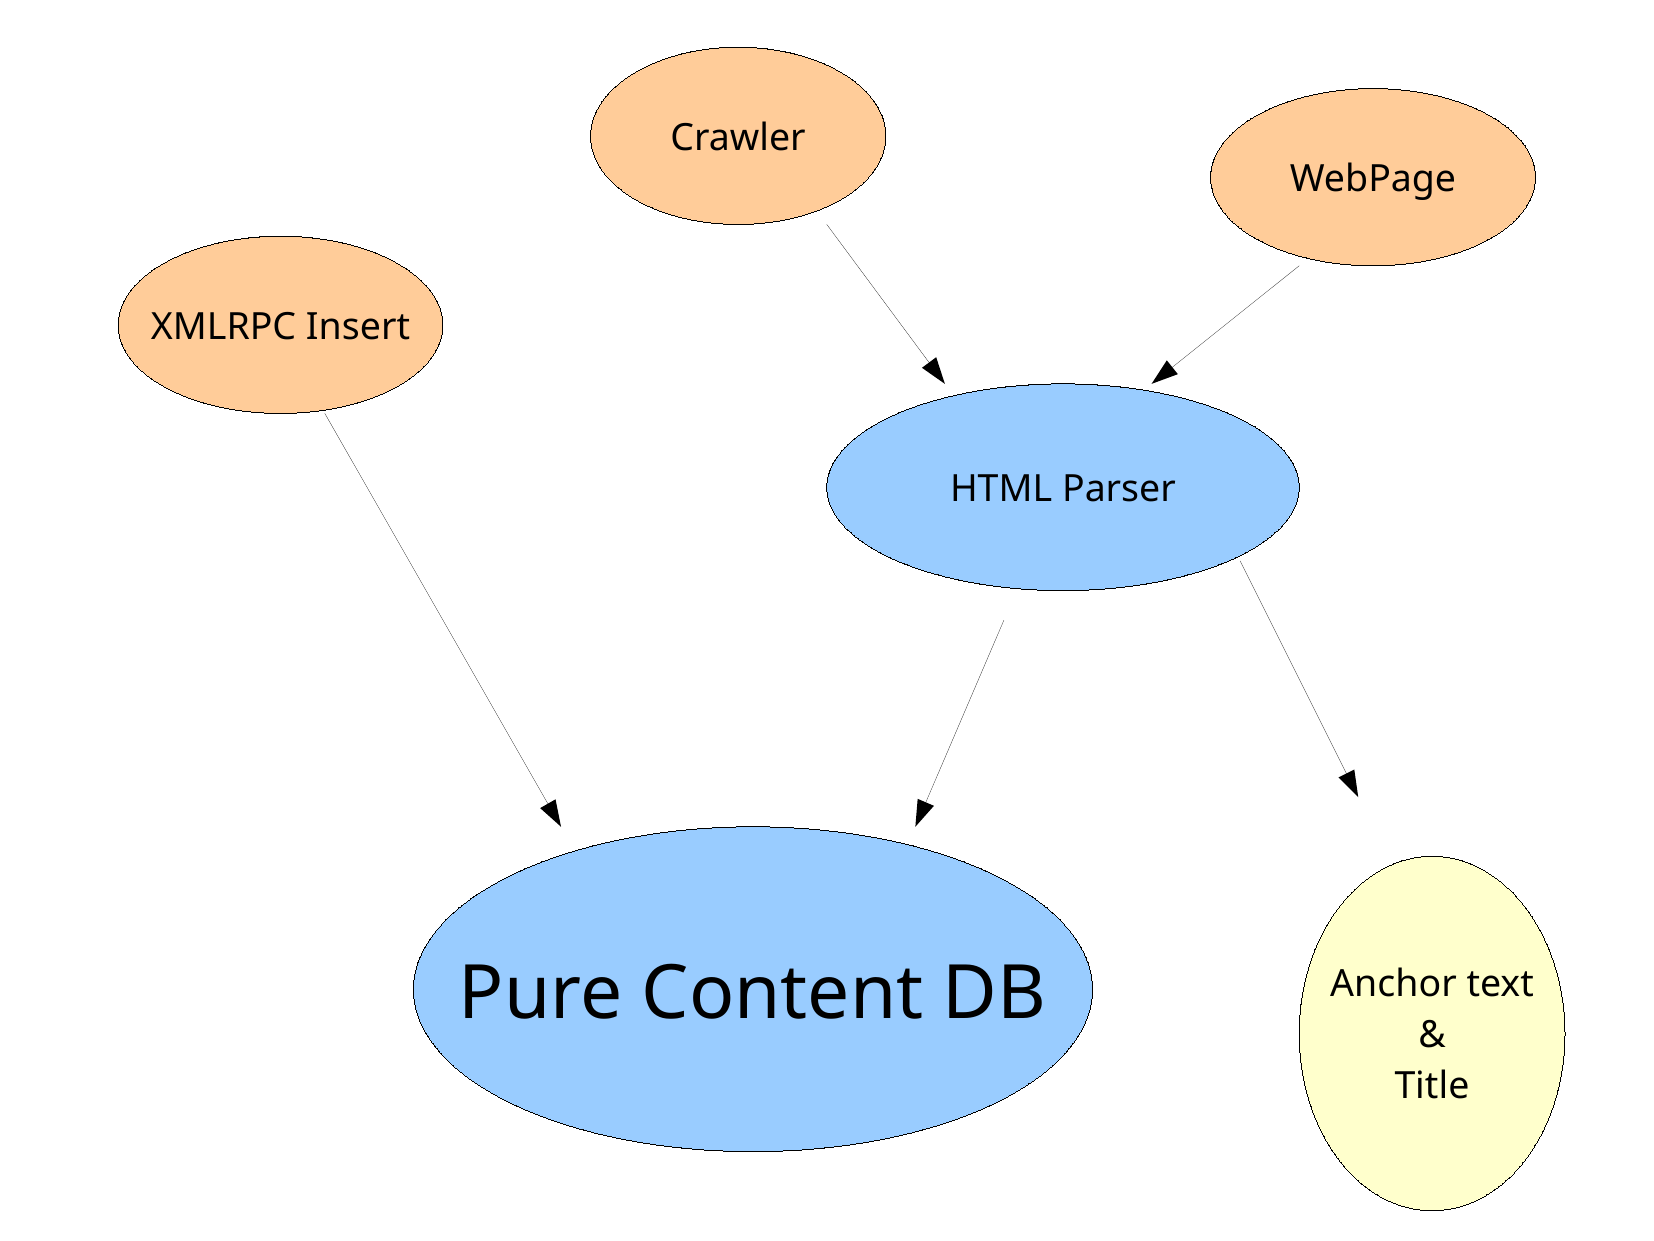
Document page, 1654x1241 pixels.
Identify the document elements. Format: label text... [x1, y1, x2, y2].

text_box XMLRPC Insert [118, 236, 443, 414]
text_box WebPage [1210, 88, 1536, 266]
text_box Crawler [590, 47, 886, 225]
text_box HTML Parser [826, 383, 1300, 591]
text_box Anchor text & Title [1299, 856, 1566, 1211]
text_box Pure Content DB [413, 826, 1093, 1152]
